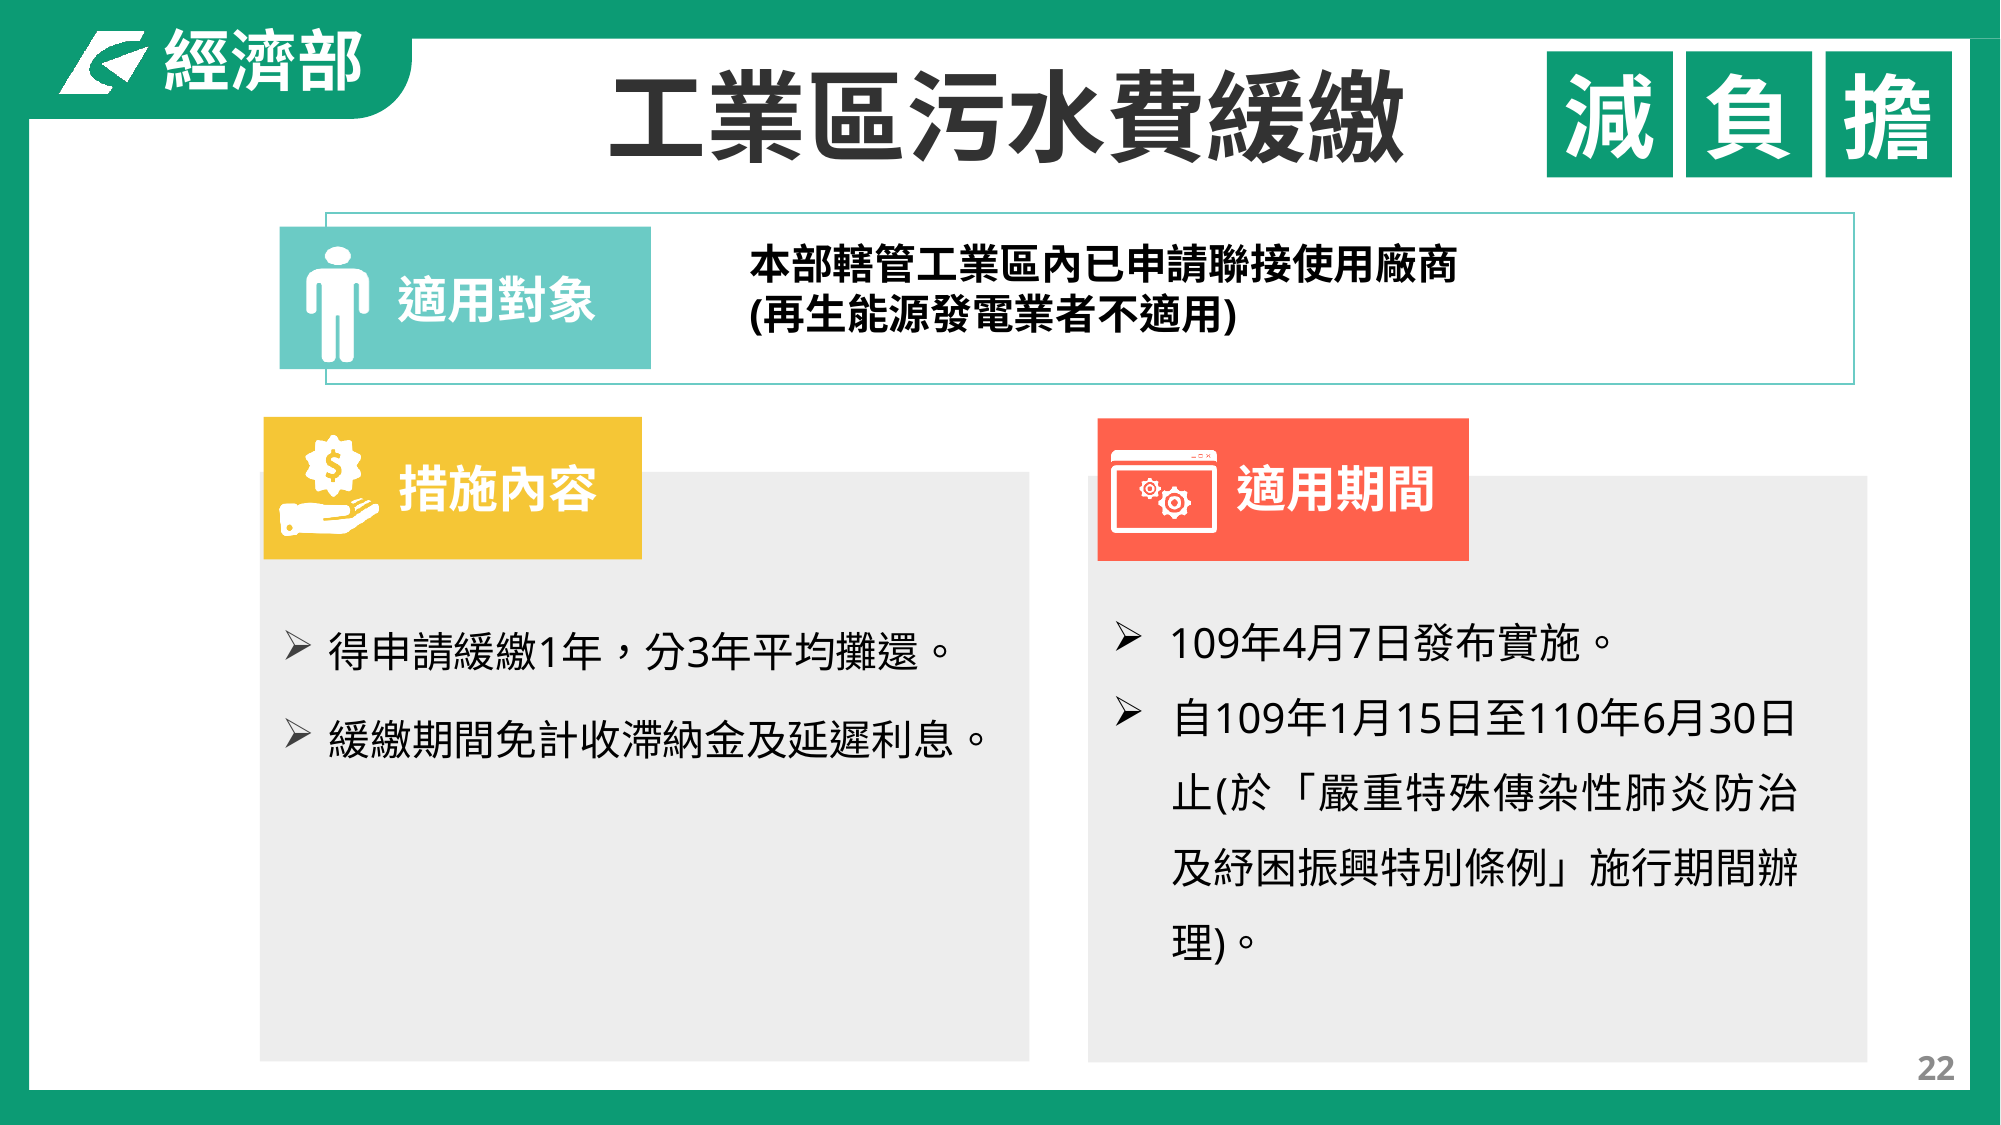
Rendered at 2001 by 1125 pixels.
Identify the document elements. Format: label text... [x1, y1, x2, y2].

text_box 適用對象 [353, 255, 641, 341]
text_box [383, 226, 651, 370]
slide_number <編號> [1520, 1039, 1971, 1100]
picture [58, 31, 149, 94]
picture [279, 431, 379, 538]
picture [1111, 450, 1217, 533]
text_box [259, 416, 1030, 1062]
text_box 工業區污水費緩繳 [591, 46, 1422, 182]
text_box 本部轄管工業區內已申請聯接使用廠商 (再生能源發電業者不適用) [734, 230, 1475, 396]
text_box 適用期間 [1192, 445, 1480, 530]
text_box 措施內容 [379, 445, 642, 531]
text_box 109年4月7日發布實施。 自109年1月15日至110年6月30日止(於「嚴重特殊傳染性肺炎防治及紓困振興特別條例」施行期間辦理)。 [1097, 584, 1814, 974]
text_box 負 [1686, 51, 1813, 178]
text_box 得申請緩繳1年，分3年平均攤還。 緩繳期間免計收滯納金及延遲利息。 [267, 593, 1057, 771]
text_box 擔 [1825, 51, 1952, 178]
text_box [1088, 418, 1868, 1063]
picture [306, 226, 383, 381]
text_box 減 [1546, 51, 1673, 178]
text_box [279, 226, 306, 370]
